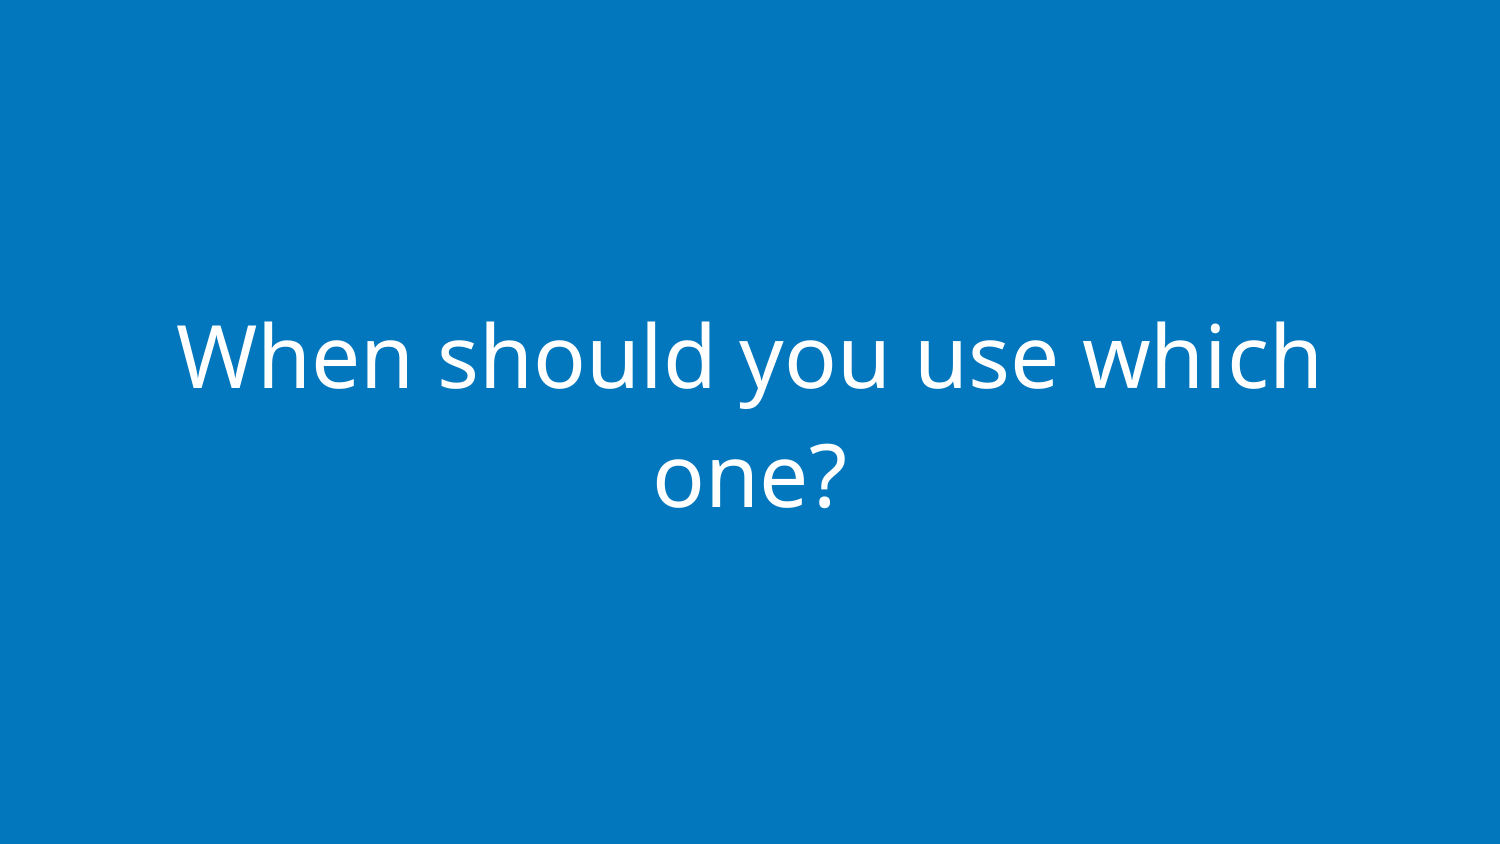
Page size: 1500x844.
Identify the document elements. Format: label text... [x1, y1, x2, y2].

title When should you use which one? [75, 58, 1425, 771]
